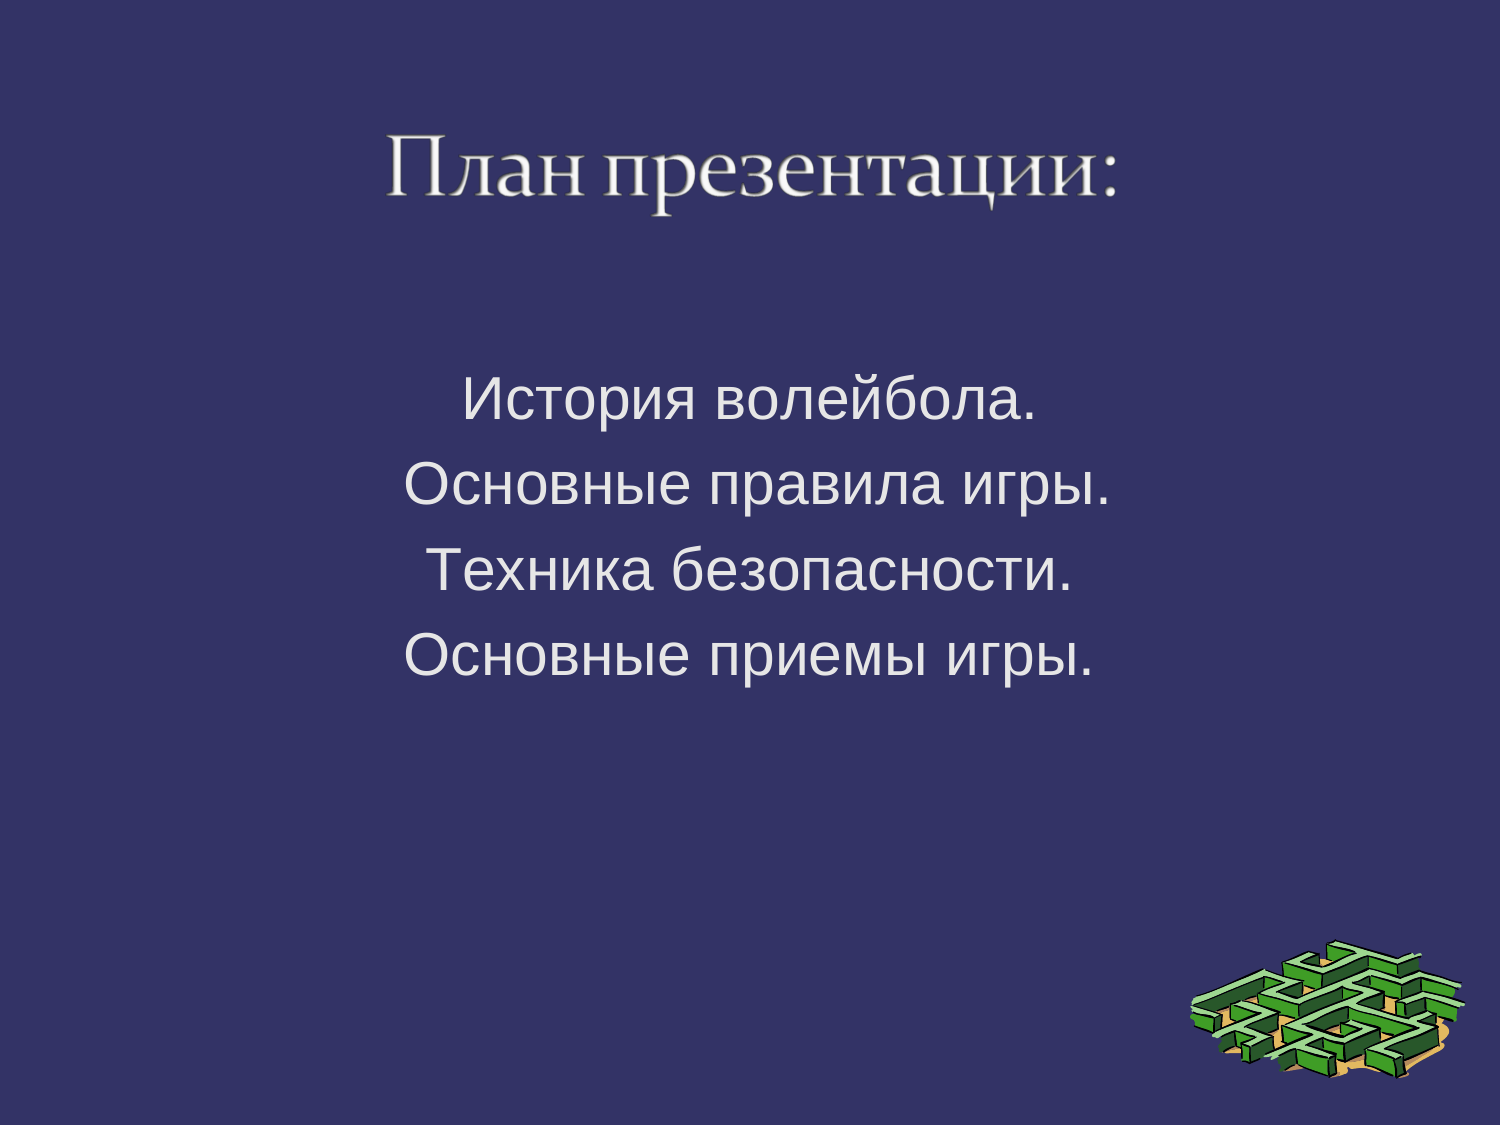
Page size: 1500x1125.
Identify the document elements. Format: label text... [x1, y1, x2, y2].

list История волейбола. Основные правила игры. Техника безопасности. Основные приемы игры. [75, 351, 1426, 1001]
text_box [73, 23, 1427, 227]
